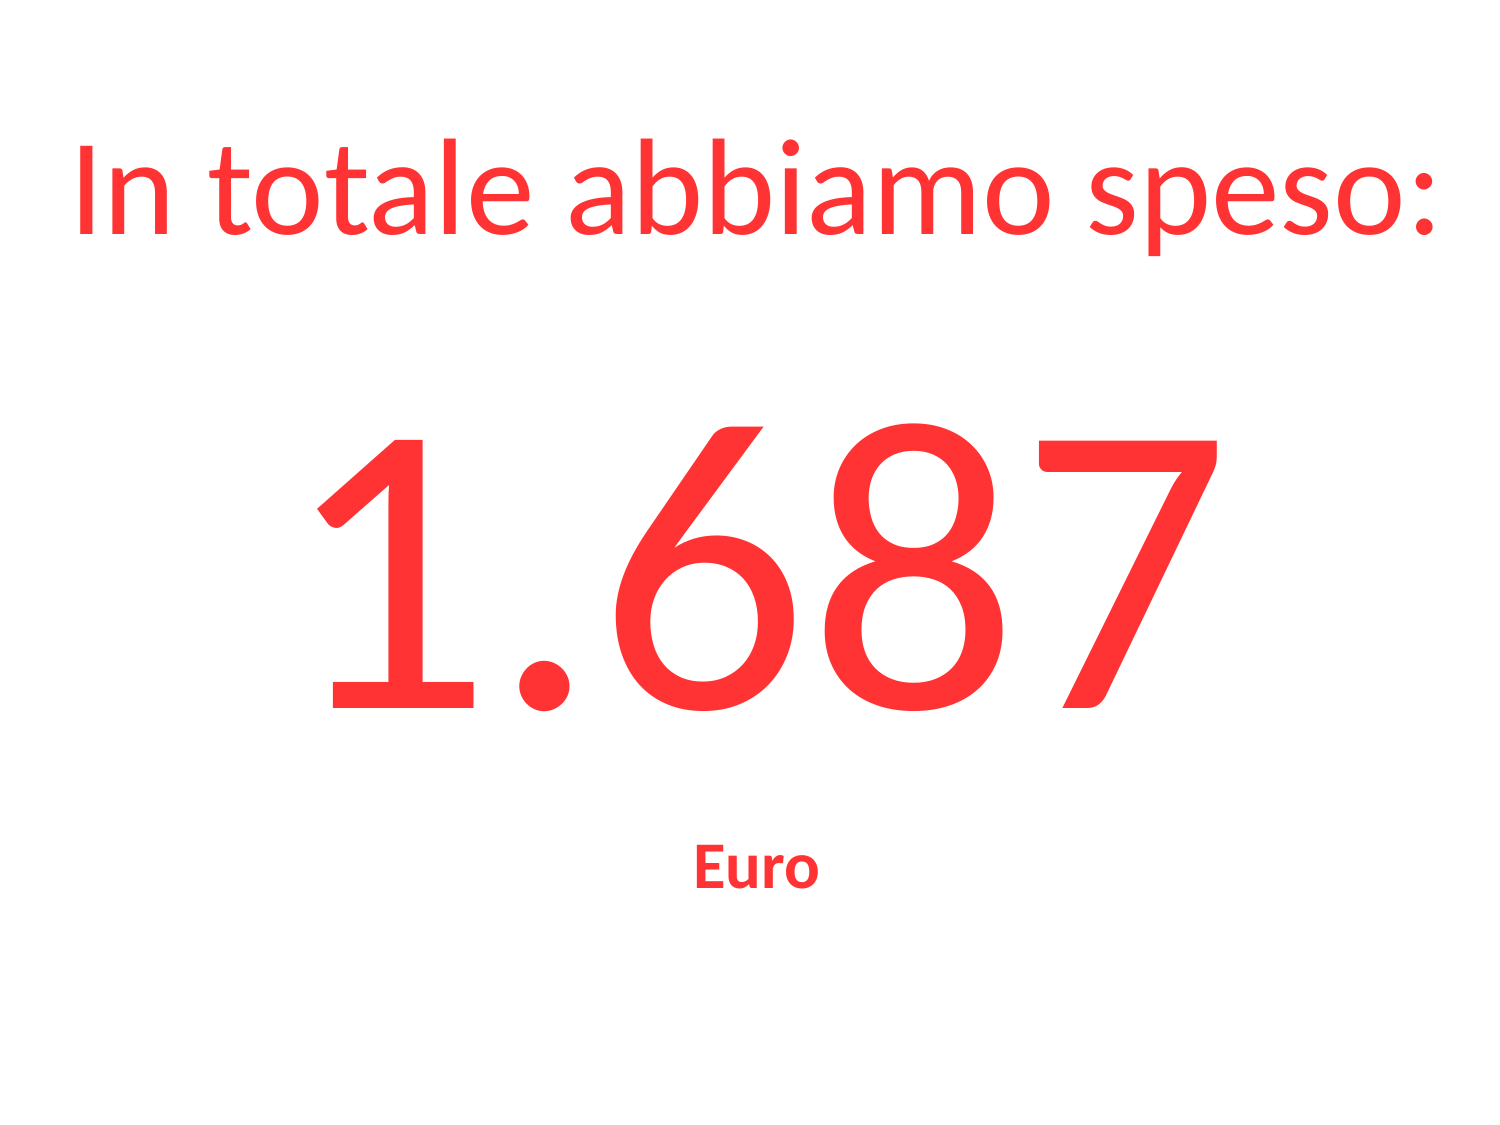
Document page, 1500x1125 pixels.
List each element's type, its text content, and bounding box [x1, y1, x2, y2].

list In totale abbiamo speso: 1.687 Euro [0, 90, 1500, 1005]
